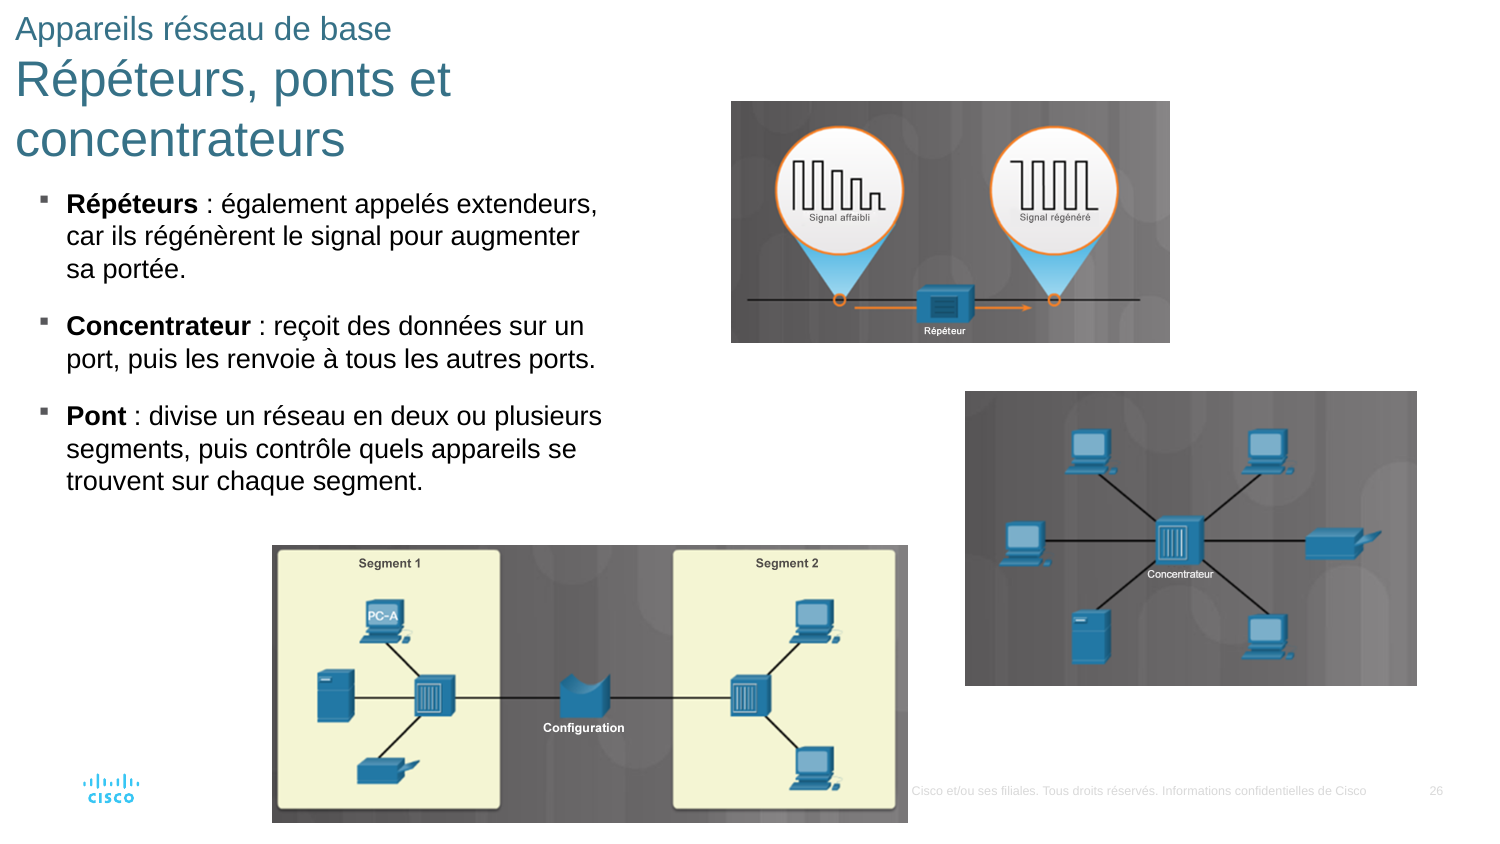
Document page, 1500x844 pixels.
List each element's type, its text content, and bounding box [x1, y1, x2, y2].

picture [272, 545, 908, 823]
title Appareils réseau de base Répéteurs, ponts et concentrateurs [0, 24, 712, 149]
picture [731, 101, 1170, 343]
list Répéteurs : également appelés extendeurs, car ils régénèrent le signal pour augmenter sa portée. Concentrateur : reçoit des données sur un port, puis les renvoie à tous les autres ports. Pont : divise un réseau en deux ou plusieurs segments, puis contrôle quels appareils se trouvent sur chaque segment. [23, 178, 644, 588]
picture [965, 391, 1417, 686]
